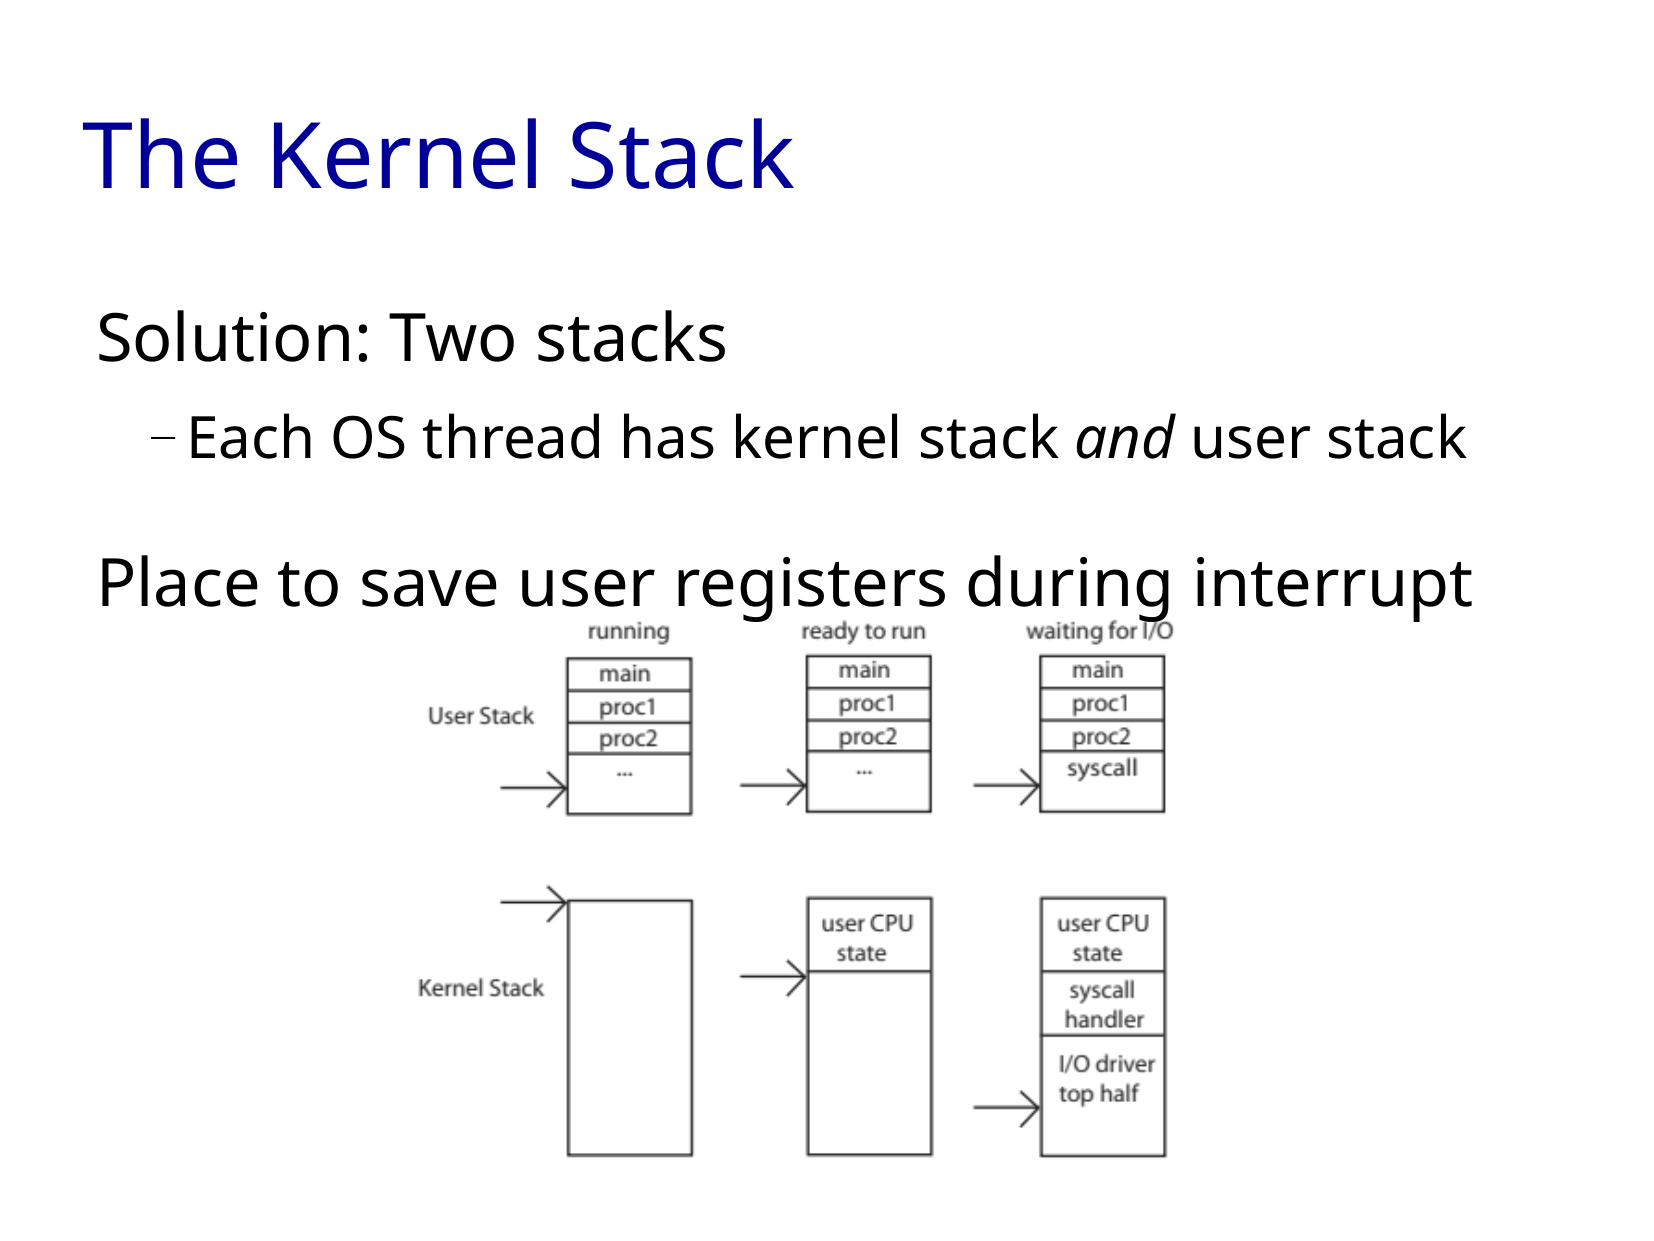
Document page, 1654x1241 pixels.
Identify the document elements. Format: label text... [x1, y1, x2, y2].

title The Kernel Stack [82, 49, 1571, 257]
list Solution: Two stacks Each OS thread has kernel stack and user stack Place to save user registers during interrupt [60, 290, 1571, 1096]
picture [255, 591, 1336, 1186]
